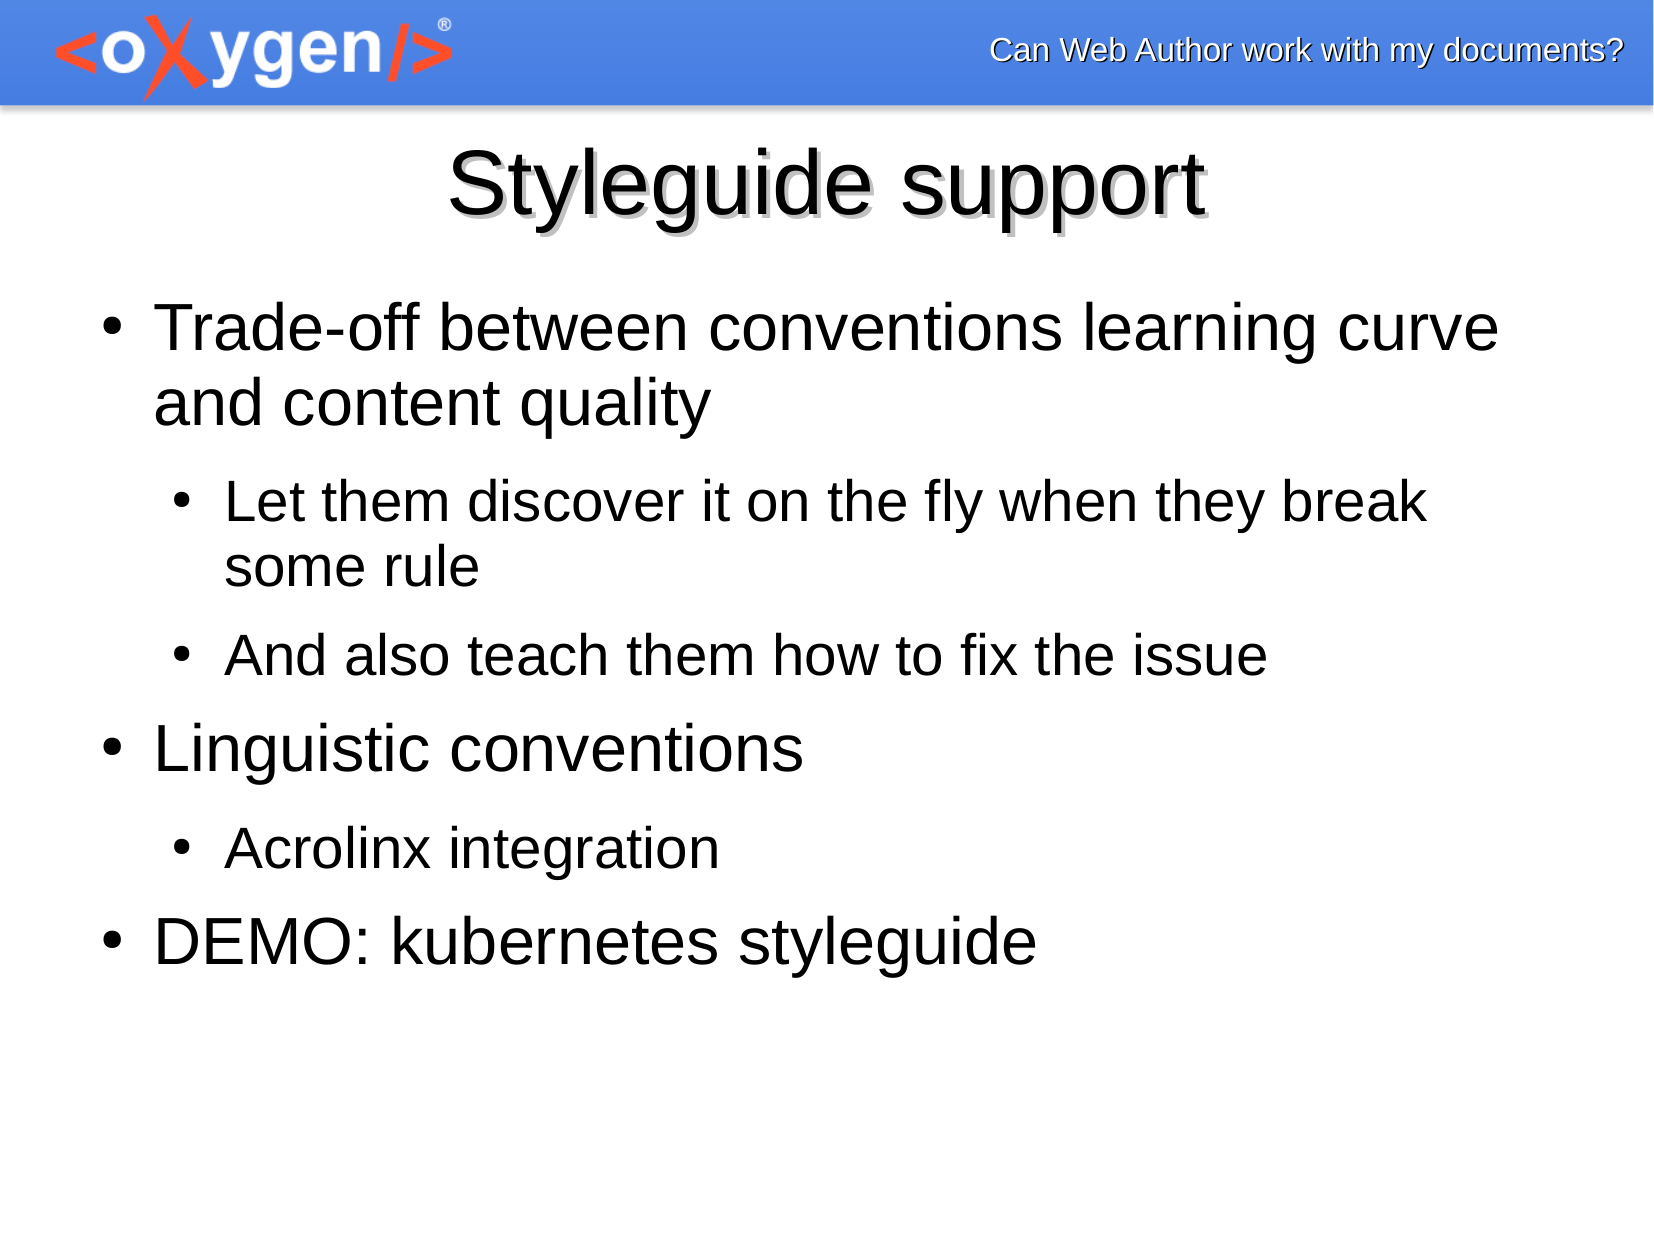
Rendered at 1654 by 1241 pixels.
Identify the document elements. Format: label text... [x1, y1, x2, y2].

picture [0, 0, 1654, 119]
list Trade-off between conventions learning curve and content quality Let them discover it on the fly when they break some rule And also teach them how to fix the issue Linguistic conventions Acrolinx integration DEMO: kubernetes styleguide [82, 290, 1571, 1020]
title Styleguide support [82, 78, 1571, 287]
